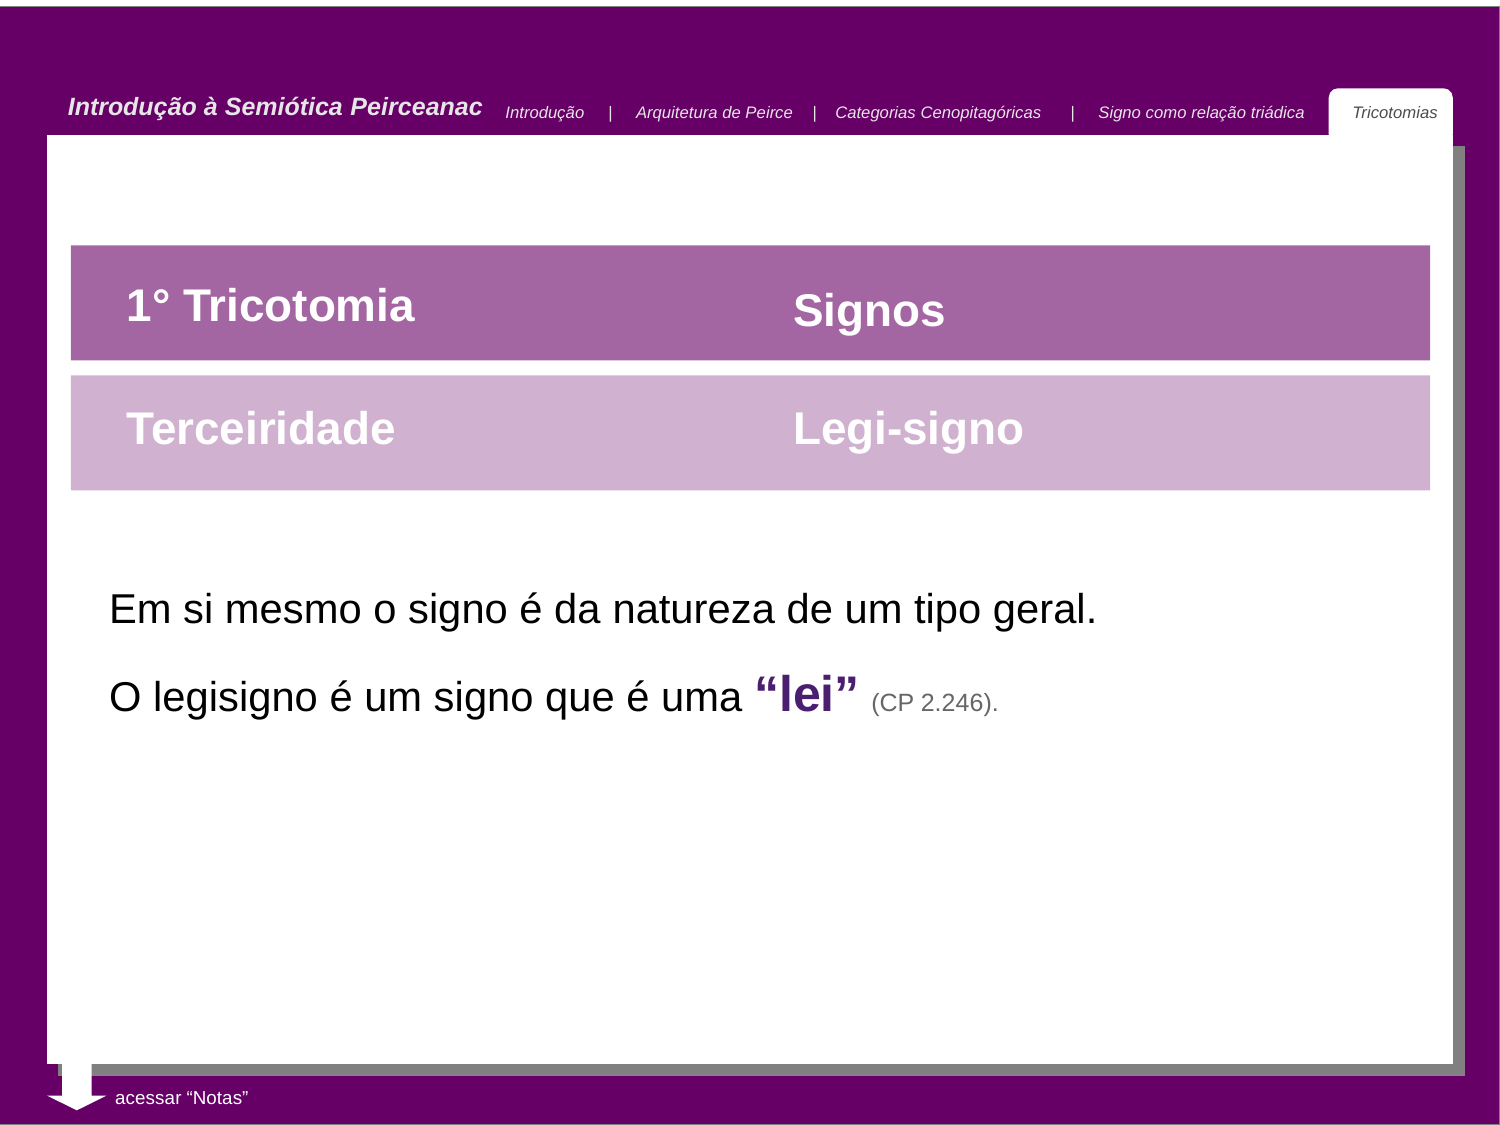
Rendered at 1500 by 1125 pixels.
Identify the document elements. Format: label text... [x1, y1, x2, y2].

text_box 1° Tricotomia [112, 272, 532, 375]
text_box Signos [778, 277, 1170, 389]
text_box Terceiridade [112, 396, 532, 507]
text_box Legi-signo [778, 395, 1170, 507]
text_box [70, 375, 1431, 491]
text_box [70, 245, 1431, 361]
text_box Em si mesmo o signo é da natureza de um tipo geral. O legisigno é um signo que é uma “lei” (CP 2.246). [94, 549, 1205, 850]
text_box [47, 1051, 100, 1111]
text_box acessar “Notas” [100, 1080, 278, 1117]
